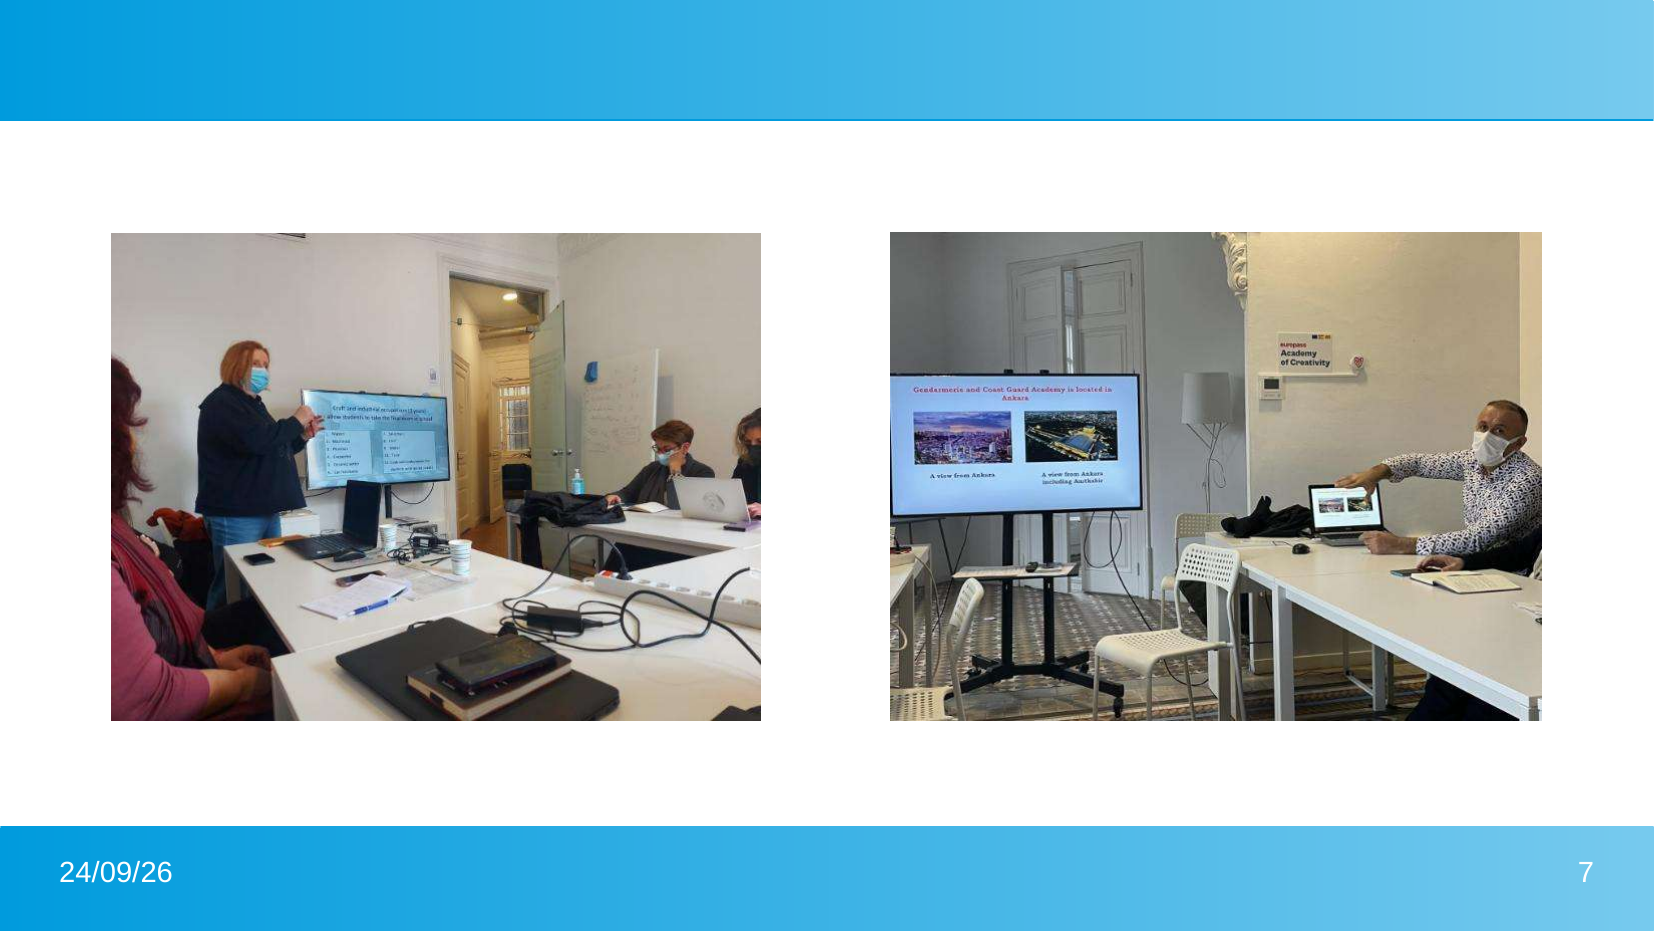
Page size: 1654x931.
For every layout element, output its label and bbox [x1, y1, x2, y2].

picture [890, 232, 1542, 721]
picture [111, 233, 761, 721]
